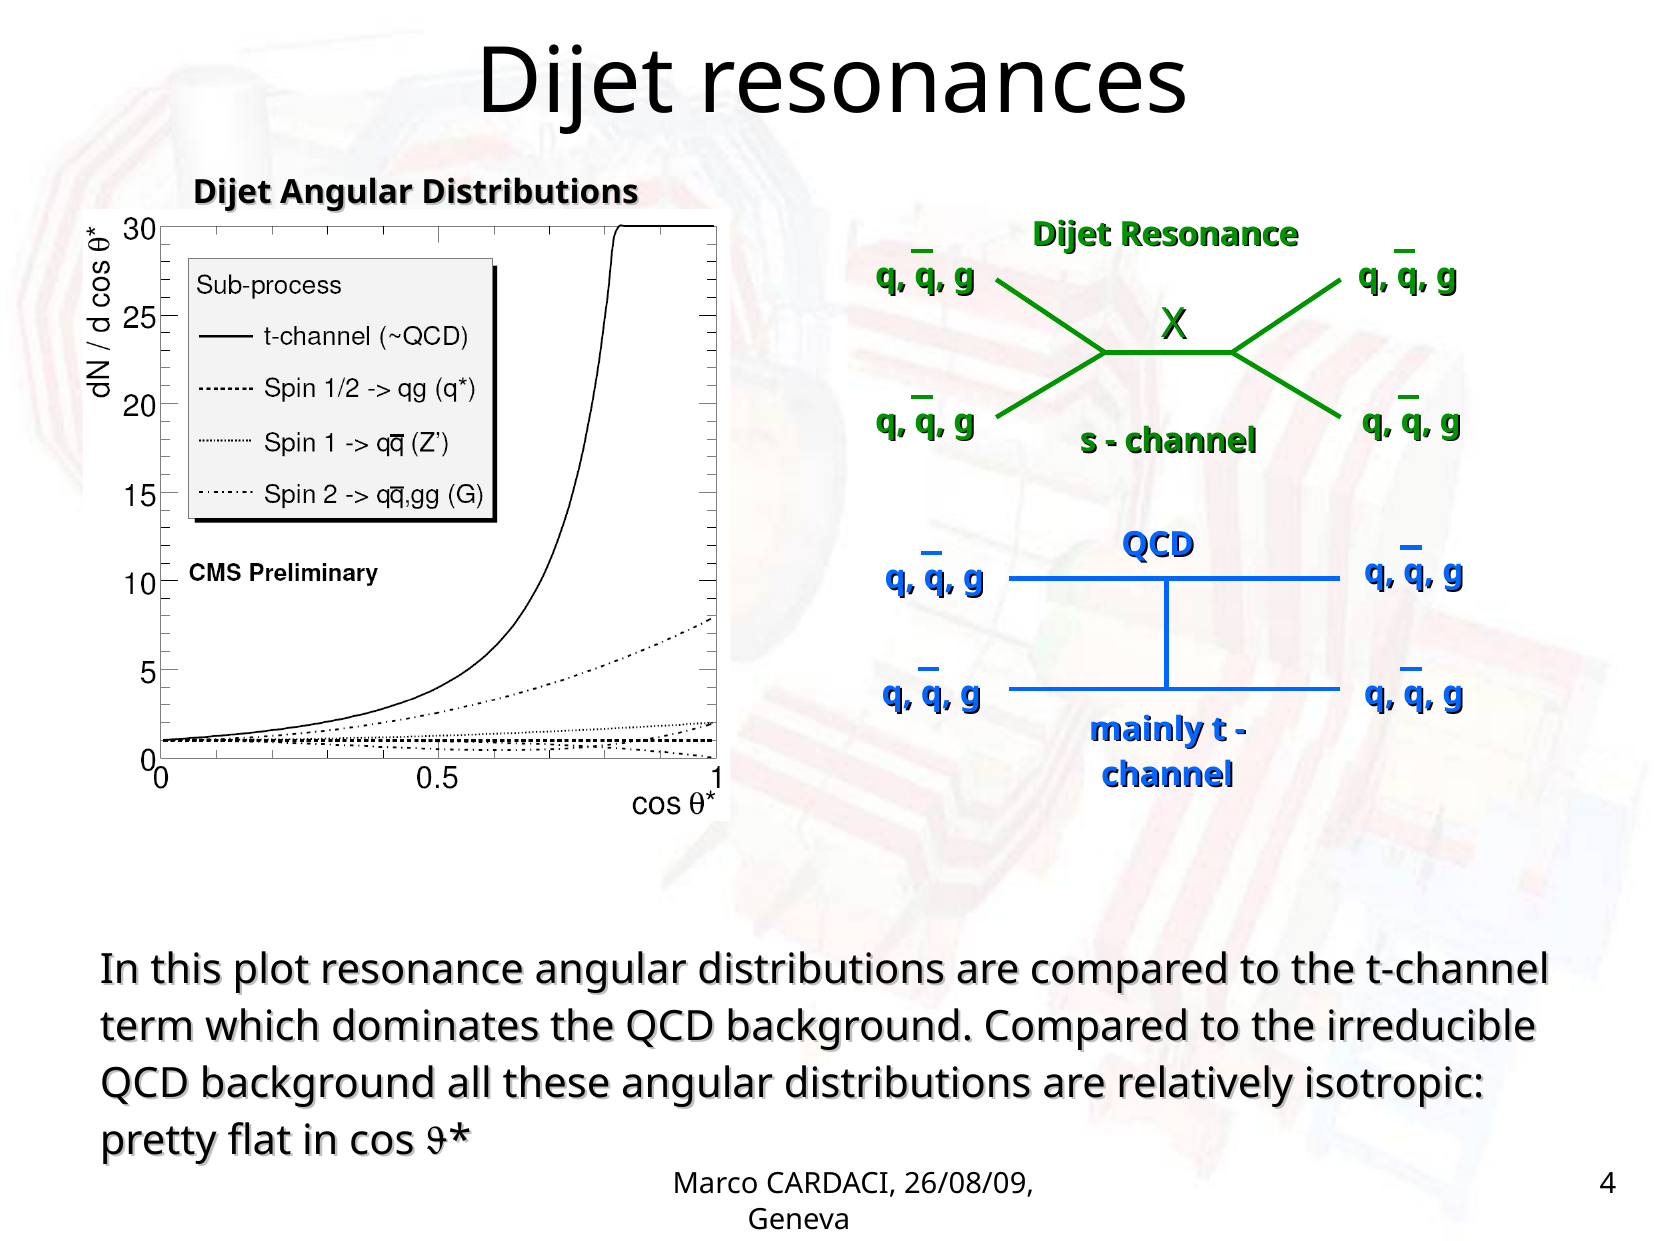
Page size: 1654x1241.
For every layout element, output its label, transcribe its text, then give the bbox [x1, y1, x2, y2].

text_box Dijet Angular Distributions [177, 160, 655, 222]
text_box q, q, g [869, 545, 1000, 607]
title Dijet resonances [157, 9, 1508, 148]
text_box 4 [1584, 1157, 1650, 1213]
text_box X [1146, 284, 1201, 358]
text_box Dijet Resonance [1016, 201, 1314, 263]
picture [0, 0, 1654, 1241]
text_box q, q, g [866, 661, 997, 723]
text_box s - channel [1064, 408, 1272, 470]
text_box q, q, g [1349, 539, 1479, 601]
text_box Marco CARDACI, 26/08/09, Geneva [657, 1157, 1078, 1213]
text_box QCD [1106, 512, 1209, 574]
text_box mainly t - channel [1037, 696, 1298, 803]
text_box q, q, g [1346, 388, 1476, 450]
text_box In this plot resonance angular distributions are compared to the t-channel term which dominates the QCD background. Compared to the irreducible QCD background all these angular distributions are relatively isotropic: pretty flat in cos * [84, 931, 1576, 1126]
text_box q, q, g [860, 243, 990, 304]
text_box q, q, g [860, 388, 990, 450]
text_box q, q, g [1342, 243, 1472, 304]
text_box q, q, g [1349, 661, 1479, 723]
